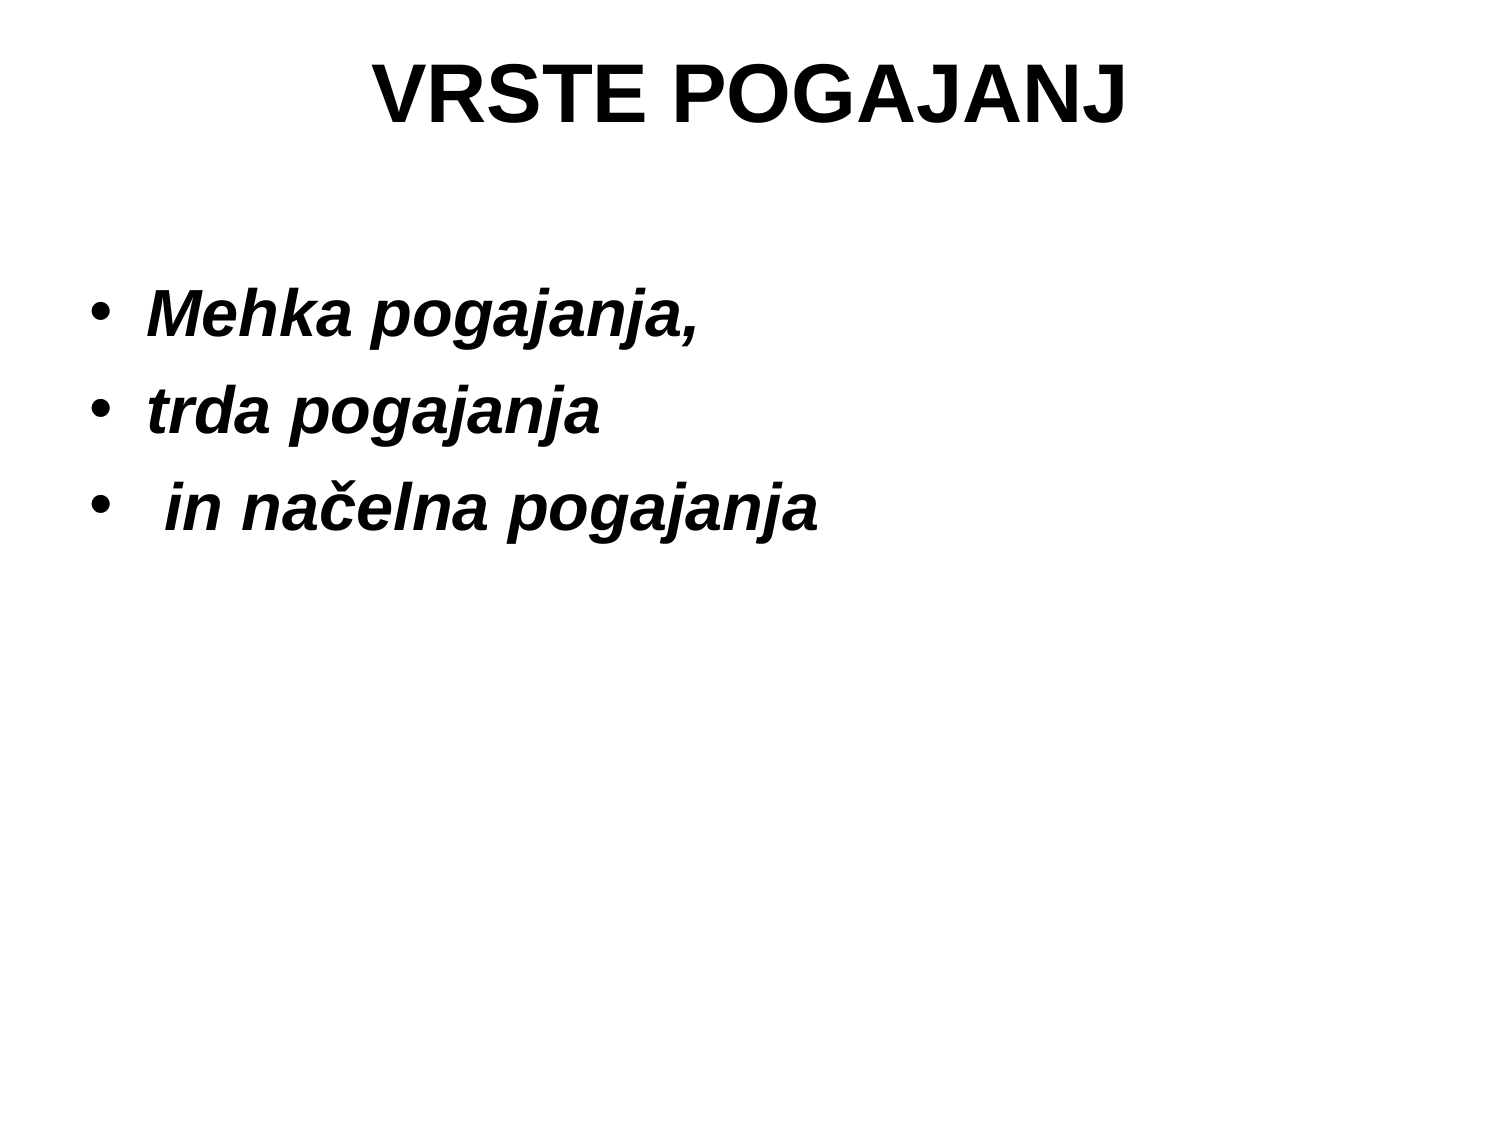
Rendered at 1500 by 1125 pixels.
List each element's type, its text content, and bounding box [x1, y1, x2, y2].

list Mehka pogajanja, trda pogajanja in načelna pogajanja [75, 262, 1426, 1006]
title VRSTE POGAJANJ [75, 31, 1426, 247]
